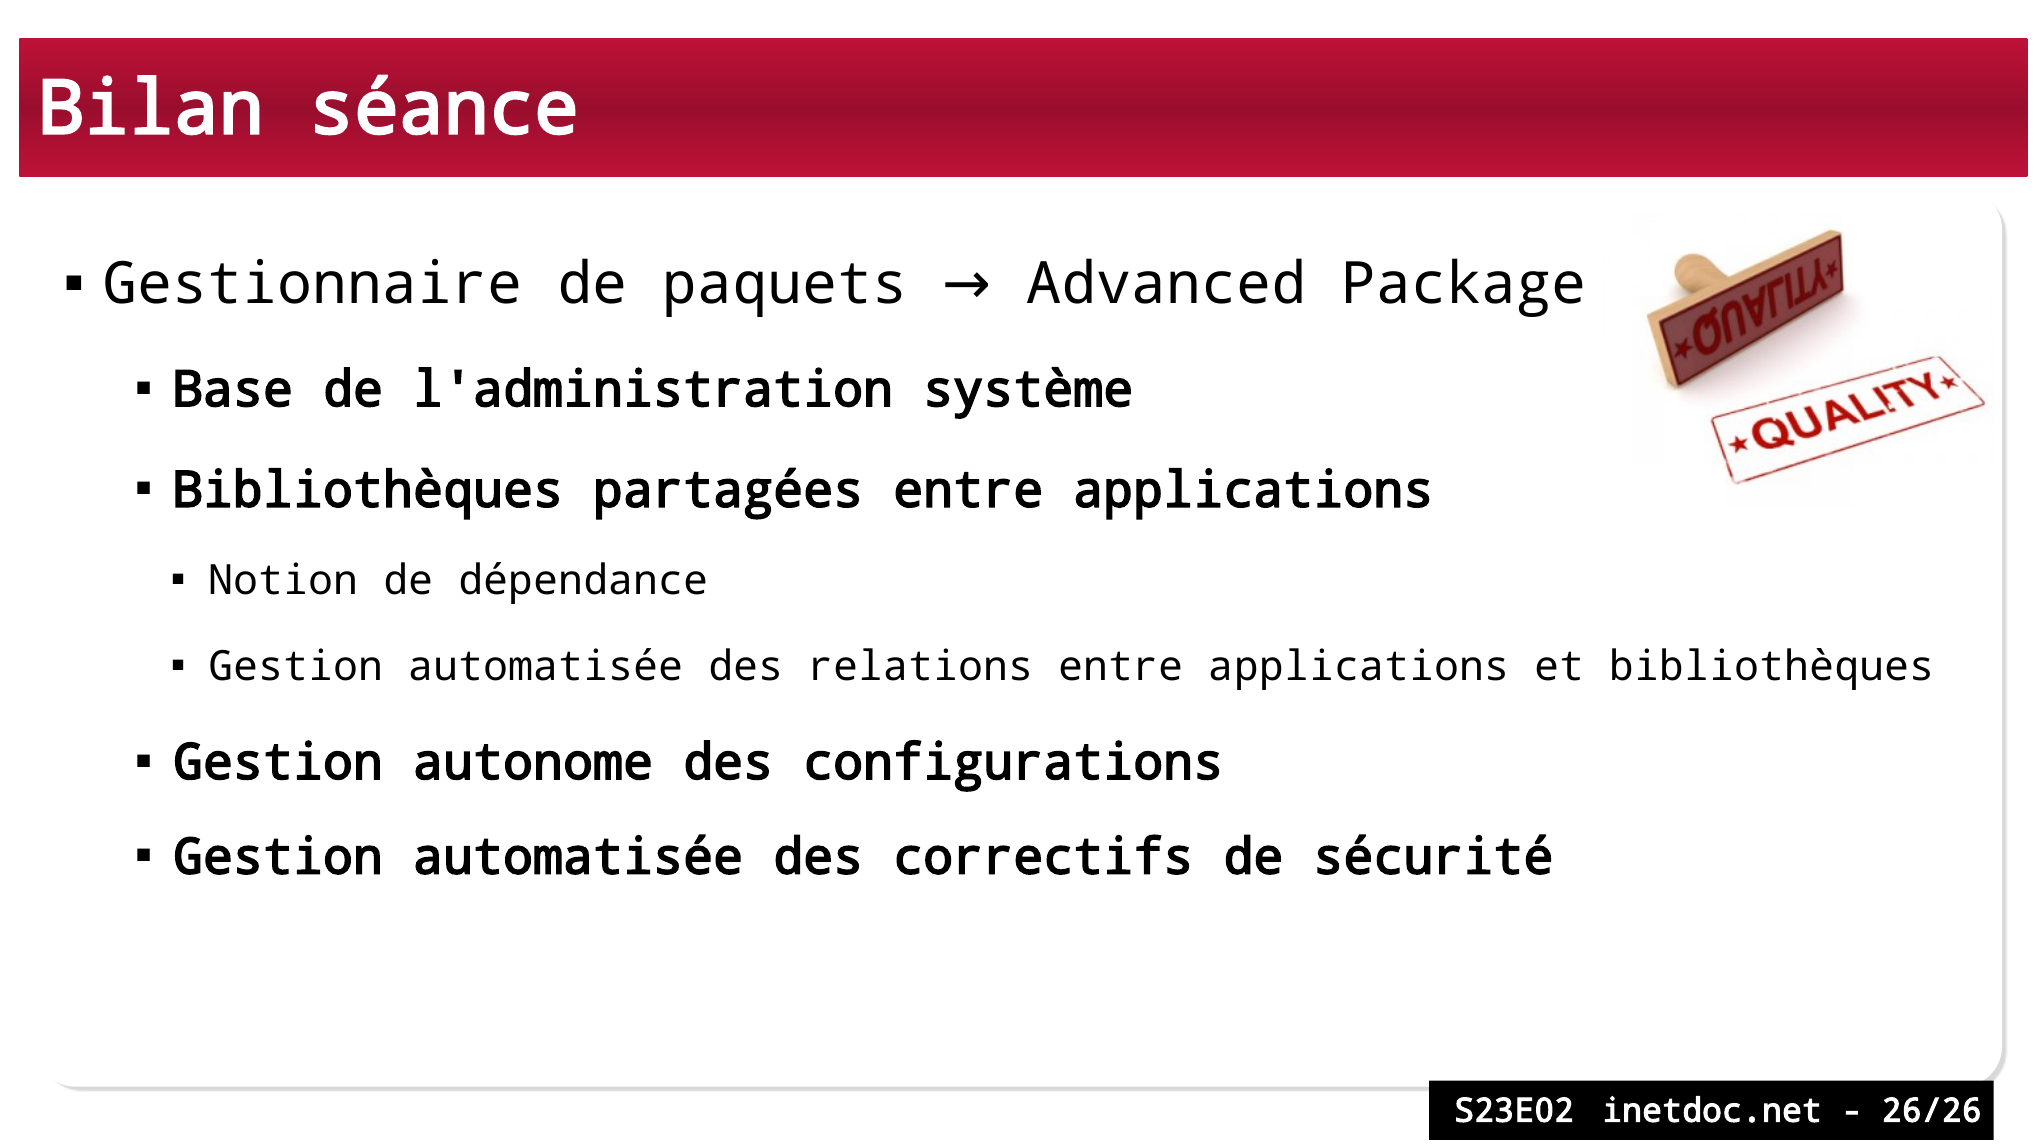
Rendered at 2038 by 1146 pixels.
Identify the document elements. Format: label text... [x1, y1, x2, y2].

text_box Bilan séance [19, 38, 2028, 177]
text_box S23E02 inetdoc.net - <numéro>/26 [1429, 1080, 1994, 1140]
text_box Gestionnaire de paquets → Advanced Package Tool Base de l'administration système Bibliothèques partagées entre applications Notion de dépendance Gestion automatisée des relations entre applications et bibliothèques Gestion autonome des configurations Gestion automatisée des correctifs de sécurité [35, 188, 2003, 1087]
picture [1600, 212, 1994, 508]
